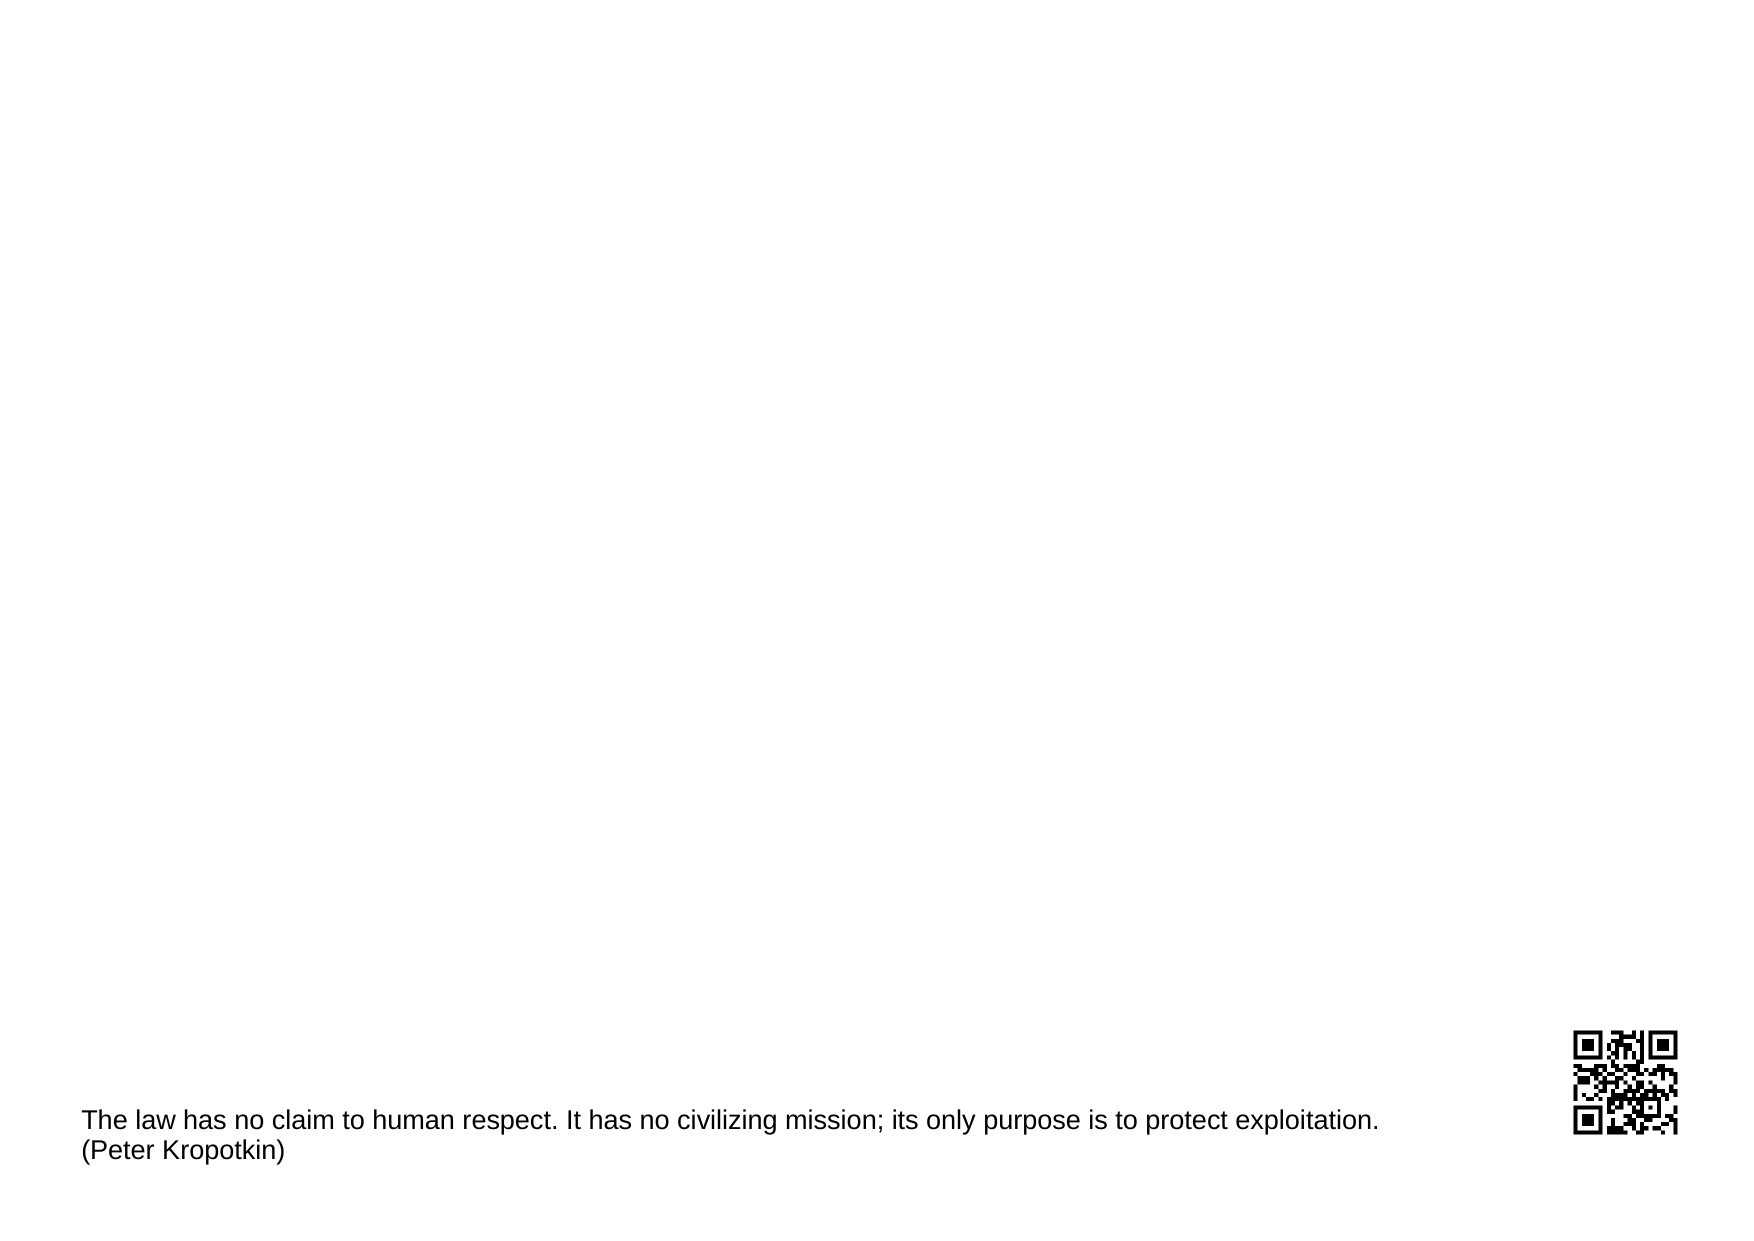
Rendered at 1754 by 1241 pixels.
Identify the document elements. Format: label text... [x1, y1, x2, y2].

picture [1566, 1023, 1685, 1142]
title The law has no claim to human respect. It has no civilizing mission; its only purpose is to protect exploitation. (Peter Kropotkin) [81, 1074, 1567, 1166]
